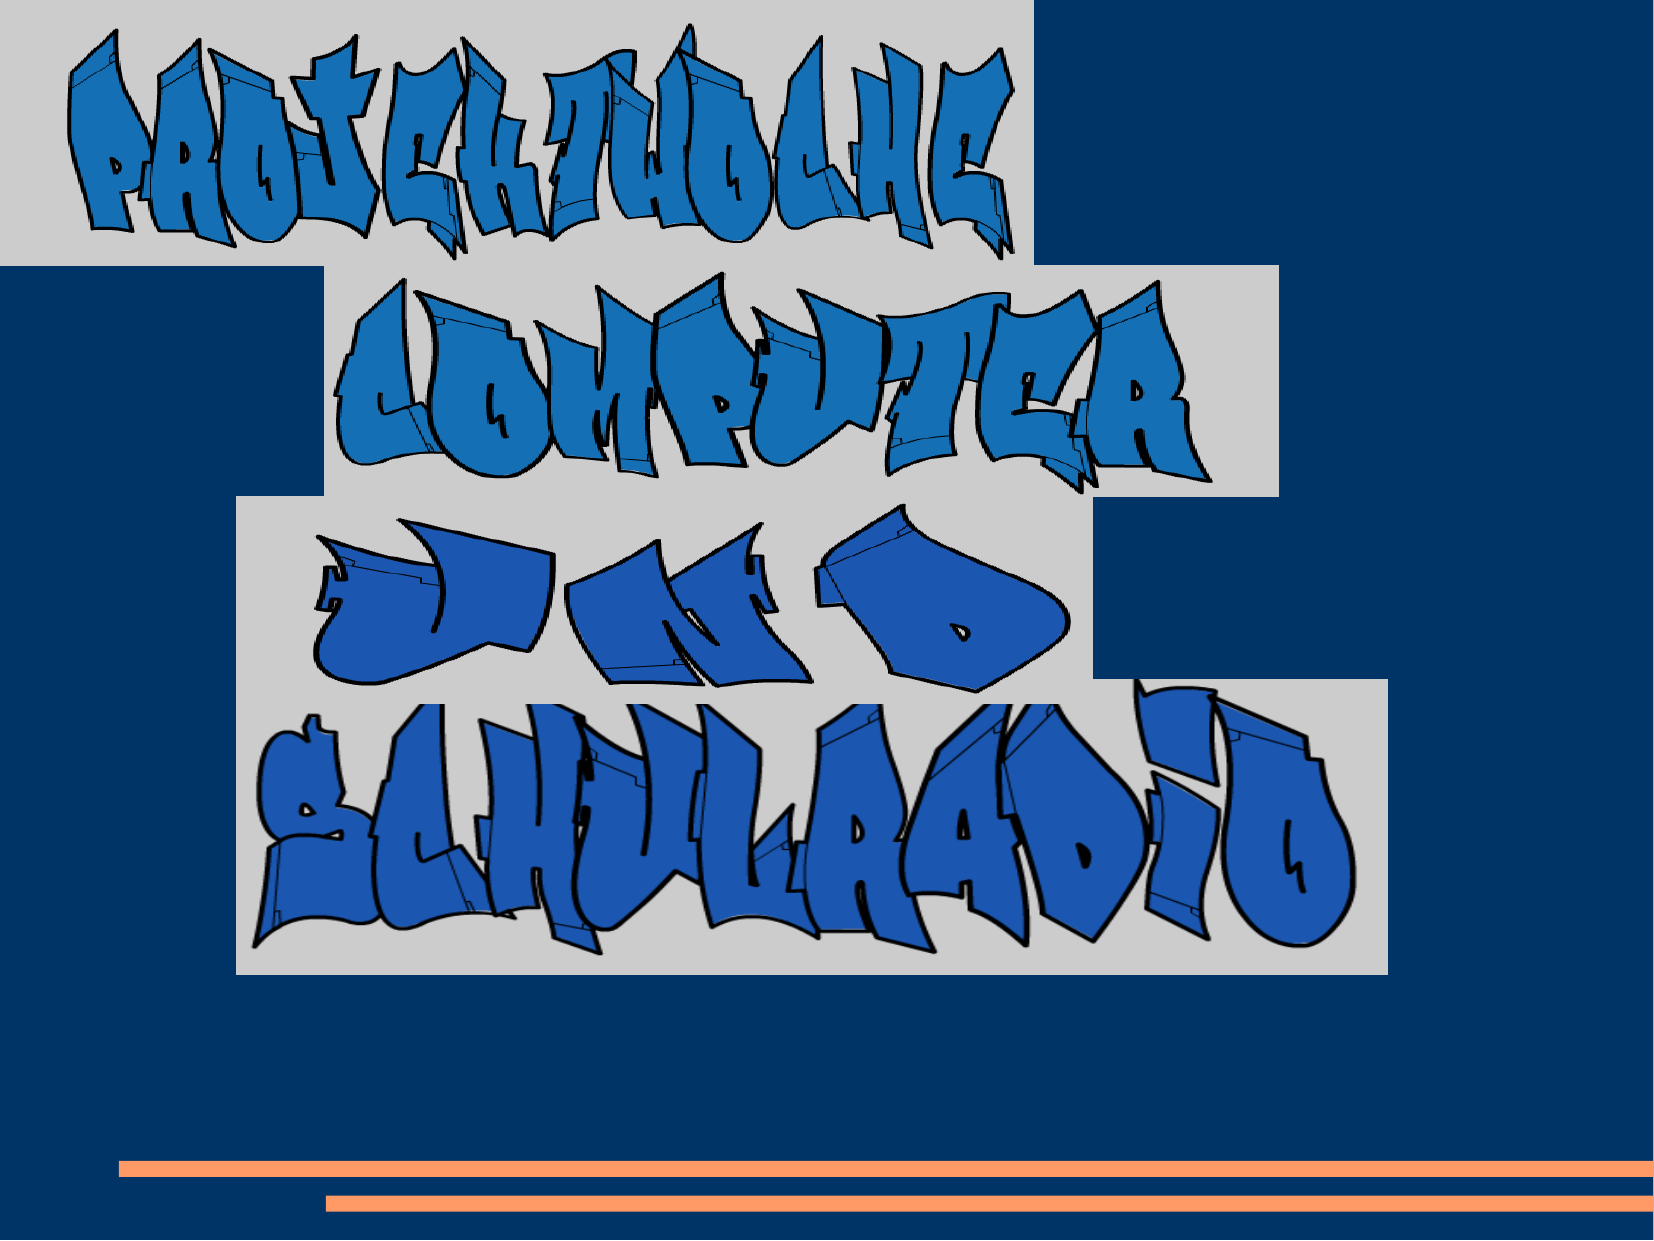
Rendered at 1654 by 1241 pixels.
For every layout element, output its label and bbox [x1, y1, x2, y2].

picture [0, 0, 1388, 975]
